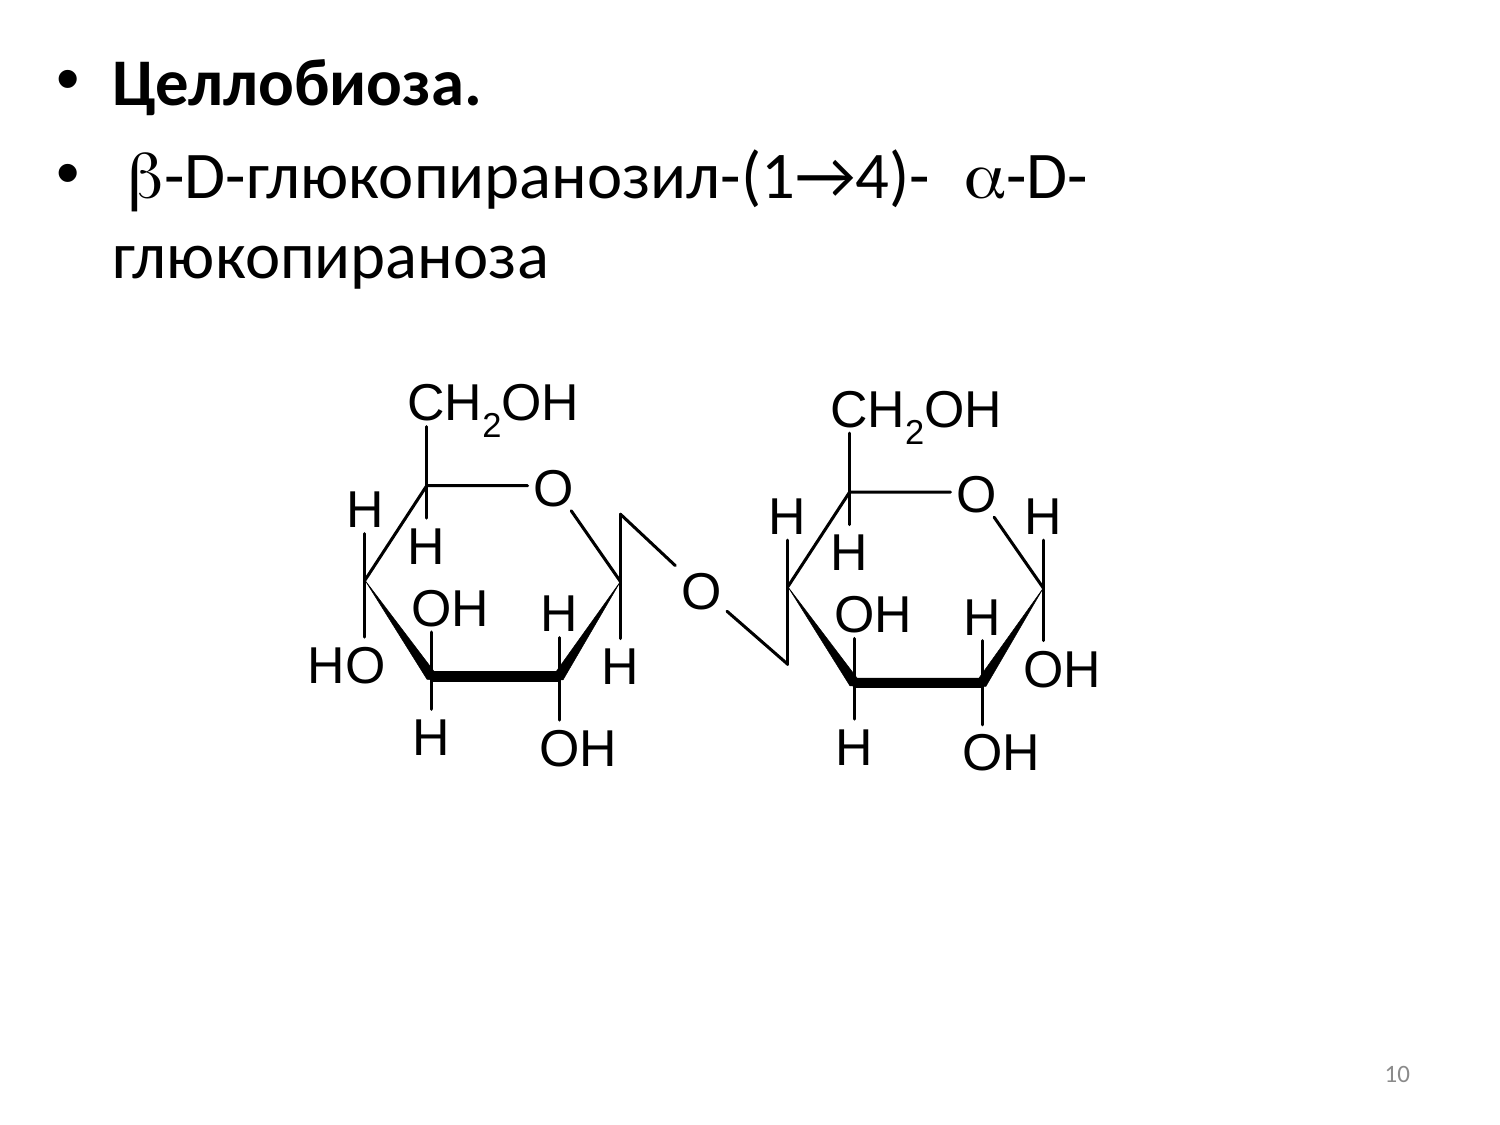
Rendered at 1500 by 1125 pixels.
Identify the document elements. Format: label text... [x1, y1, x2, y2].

chart [301, 373, 1111, 792]
list Целлобиоза. b-D-глюкопиранозил-(1→4)- a-D-глюкопираноза [41, 30, 1447, 601]
slide_number <номер> [1074, 1042, 1425, 1103]
